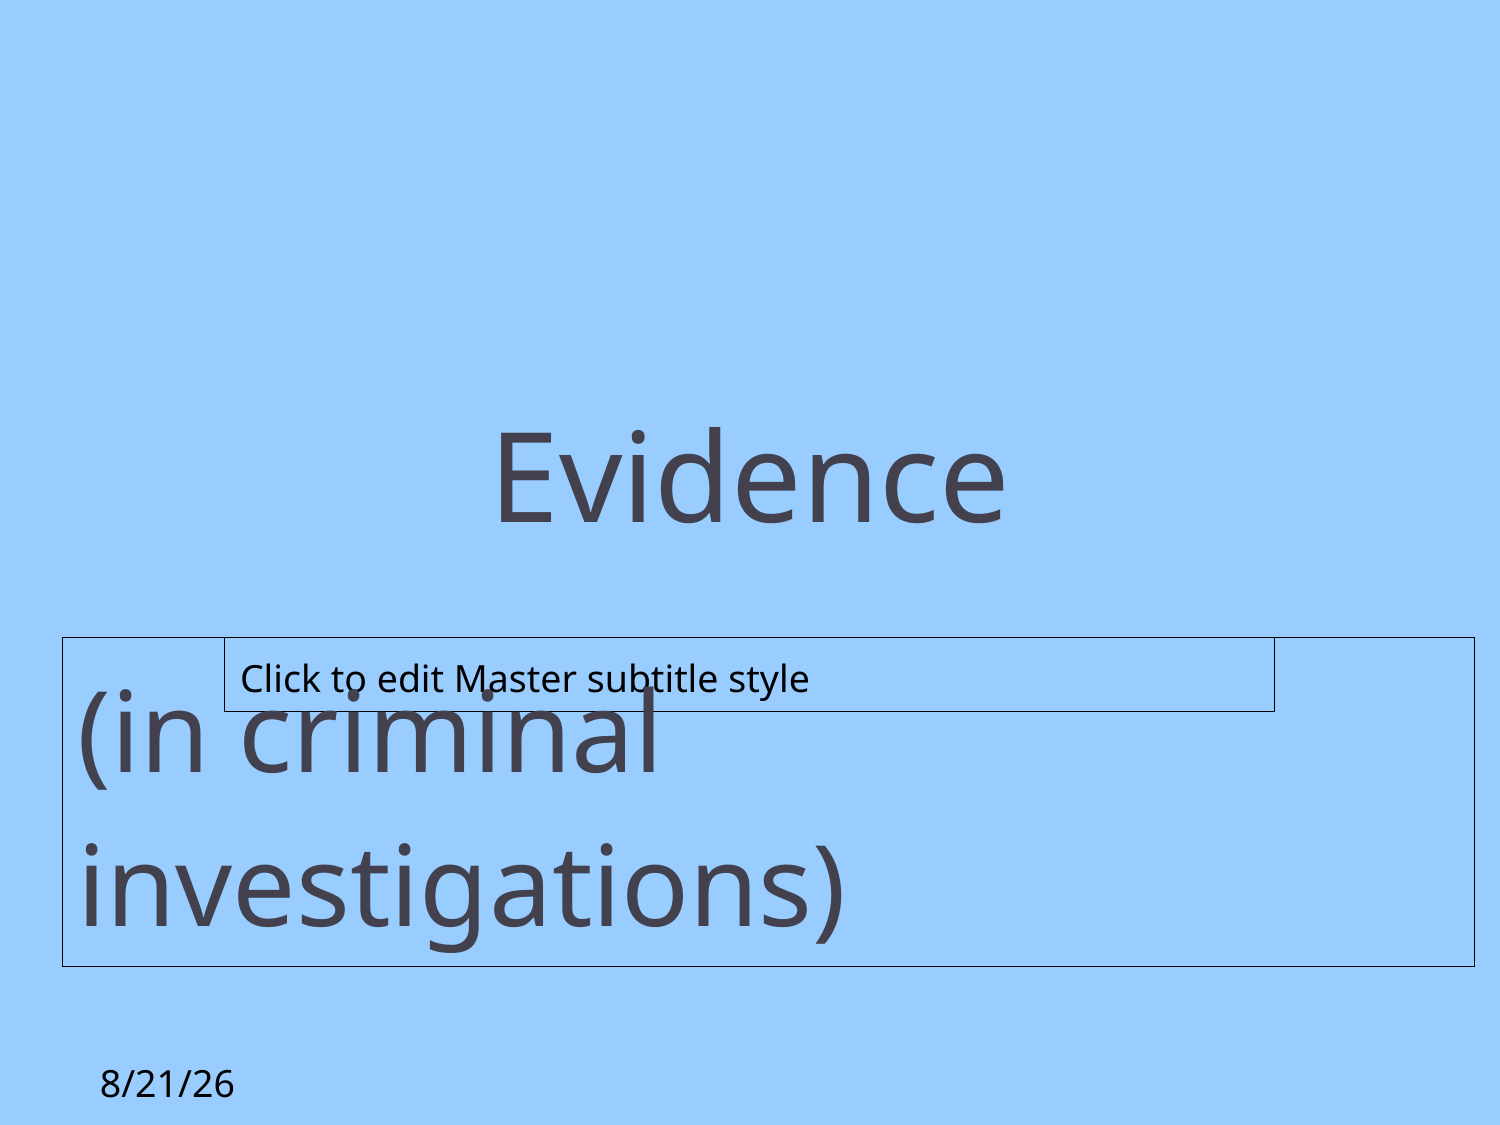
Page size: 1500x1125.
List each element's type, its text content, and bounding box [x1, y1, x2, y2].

title Evidence [112, 364, 1388, 576]
text_box (in criminal investigations) [62, 637, 1475, 967]
